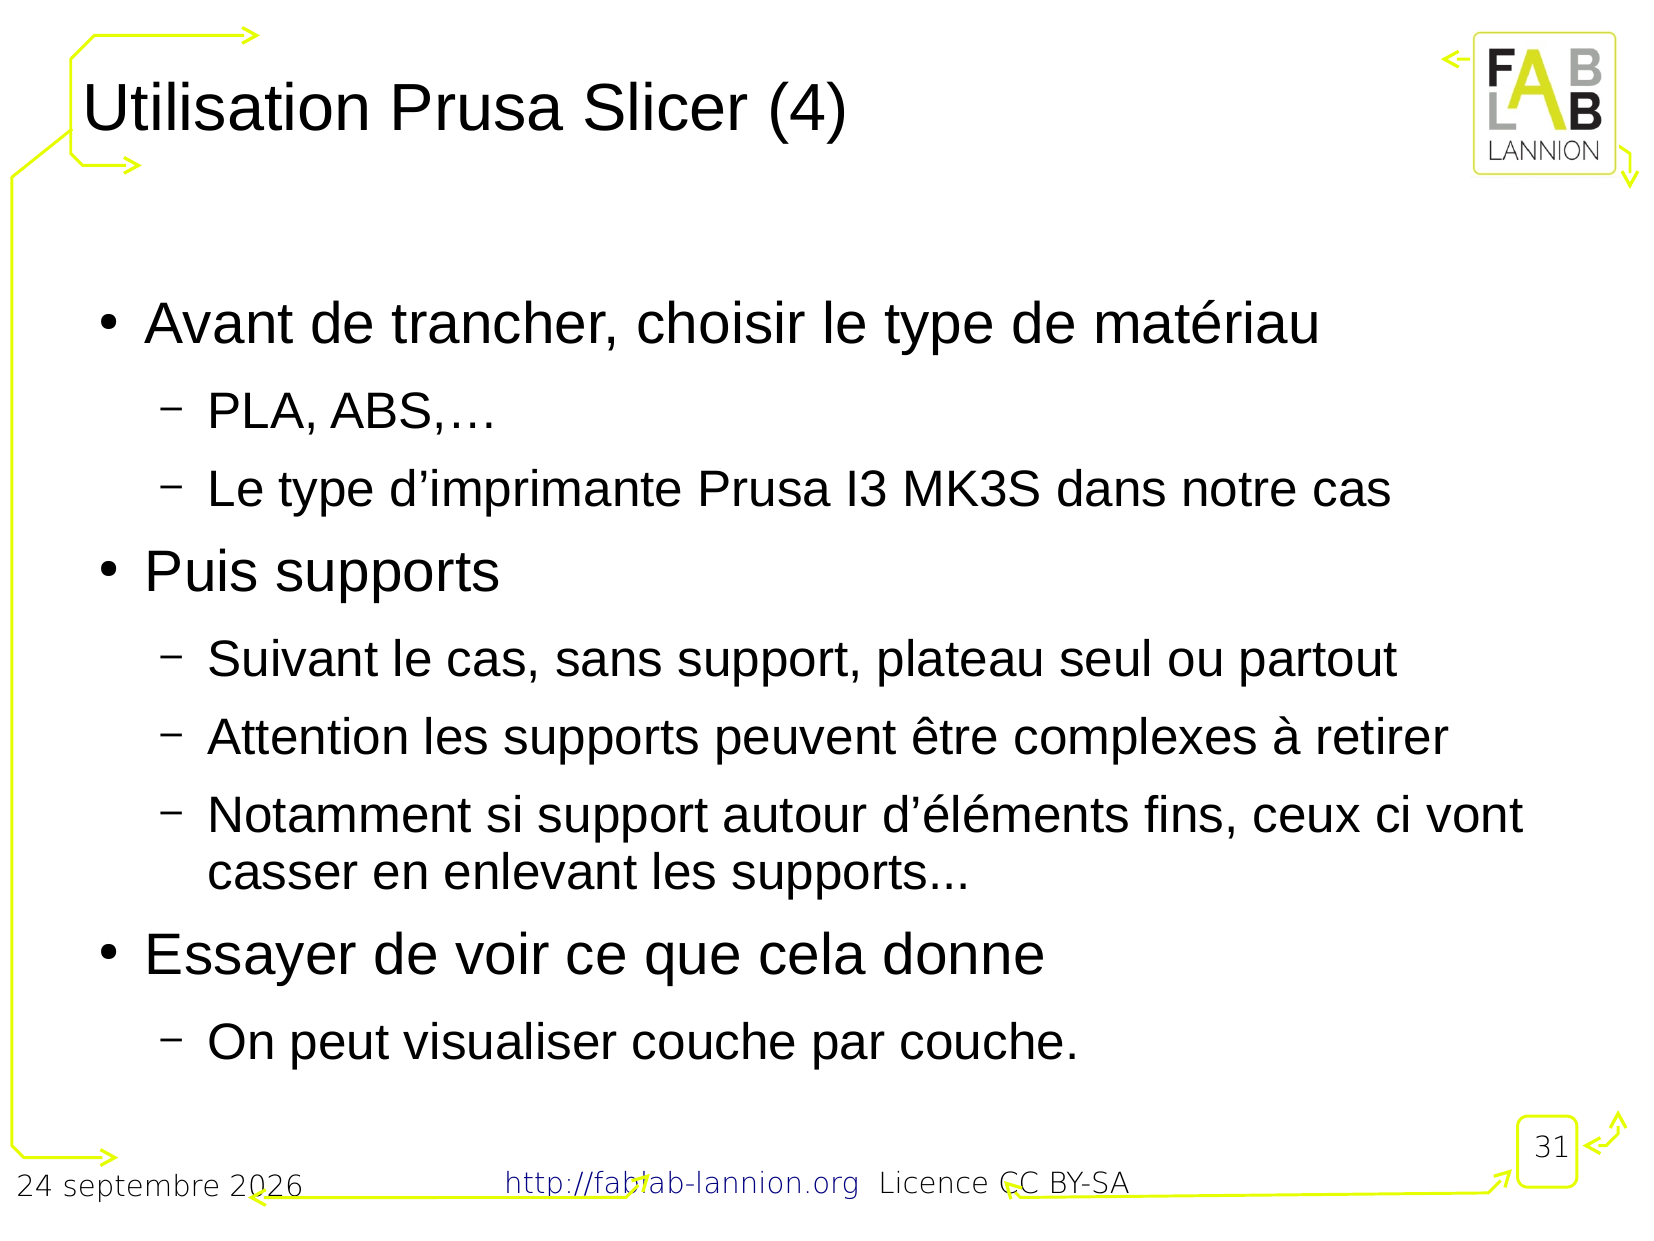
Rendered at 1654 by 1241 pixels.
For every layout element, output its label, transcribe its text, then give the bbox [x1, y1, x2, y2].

list Avant de trancher, choisir le type de matériau PLA, ABS,… Le type d’imprimante Prusa I3 MK3S dans notre cas Puis supports Suivant le cas, sans support, plateau seul ou partout Attention les supports peuvent être complexes à retirer Notamment si support autour d’éléments fins, ceux ci vont casser en enlevant les supports... Essayer de voir ce que cela donne On peut visualiser couche par couche. [82, 290, 1571, 1087]
picture [1470, 29, 1619, 178]
title Utilisation Prusa Slicer (4) [82, 49, 1441, 166]
